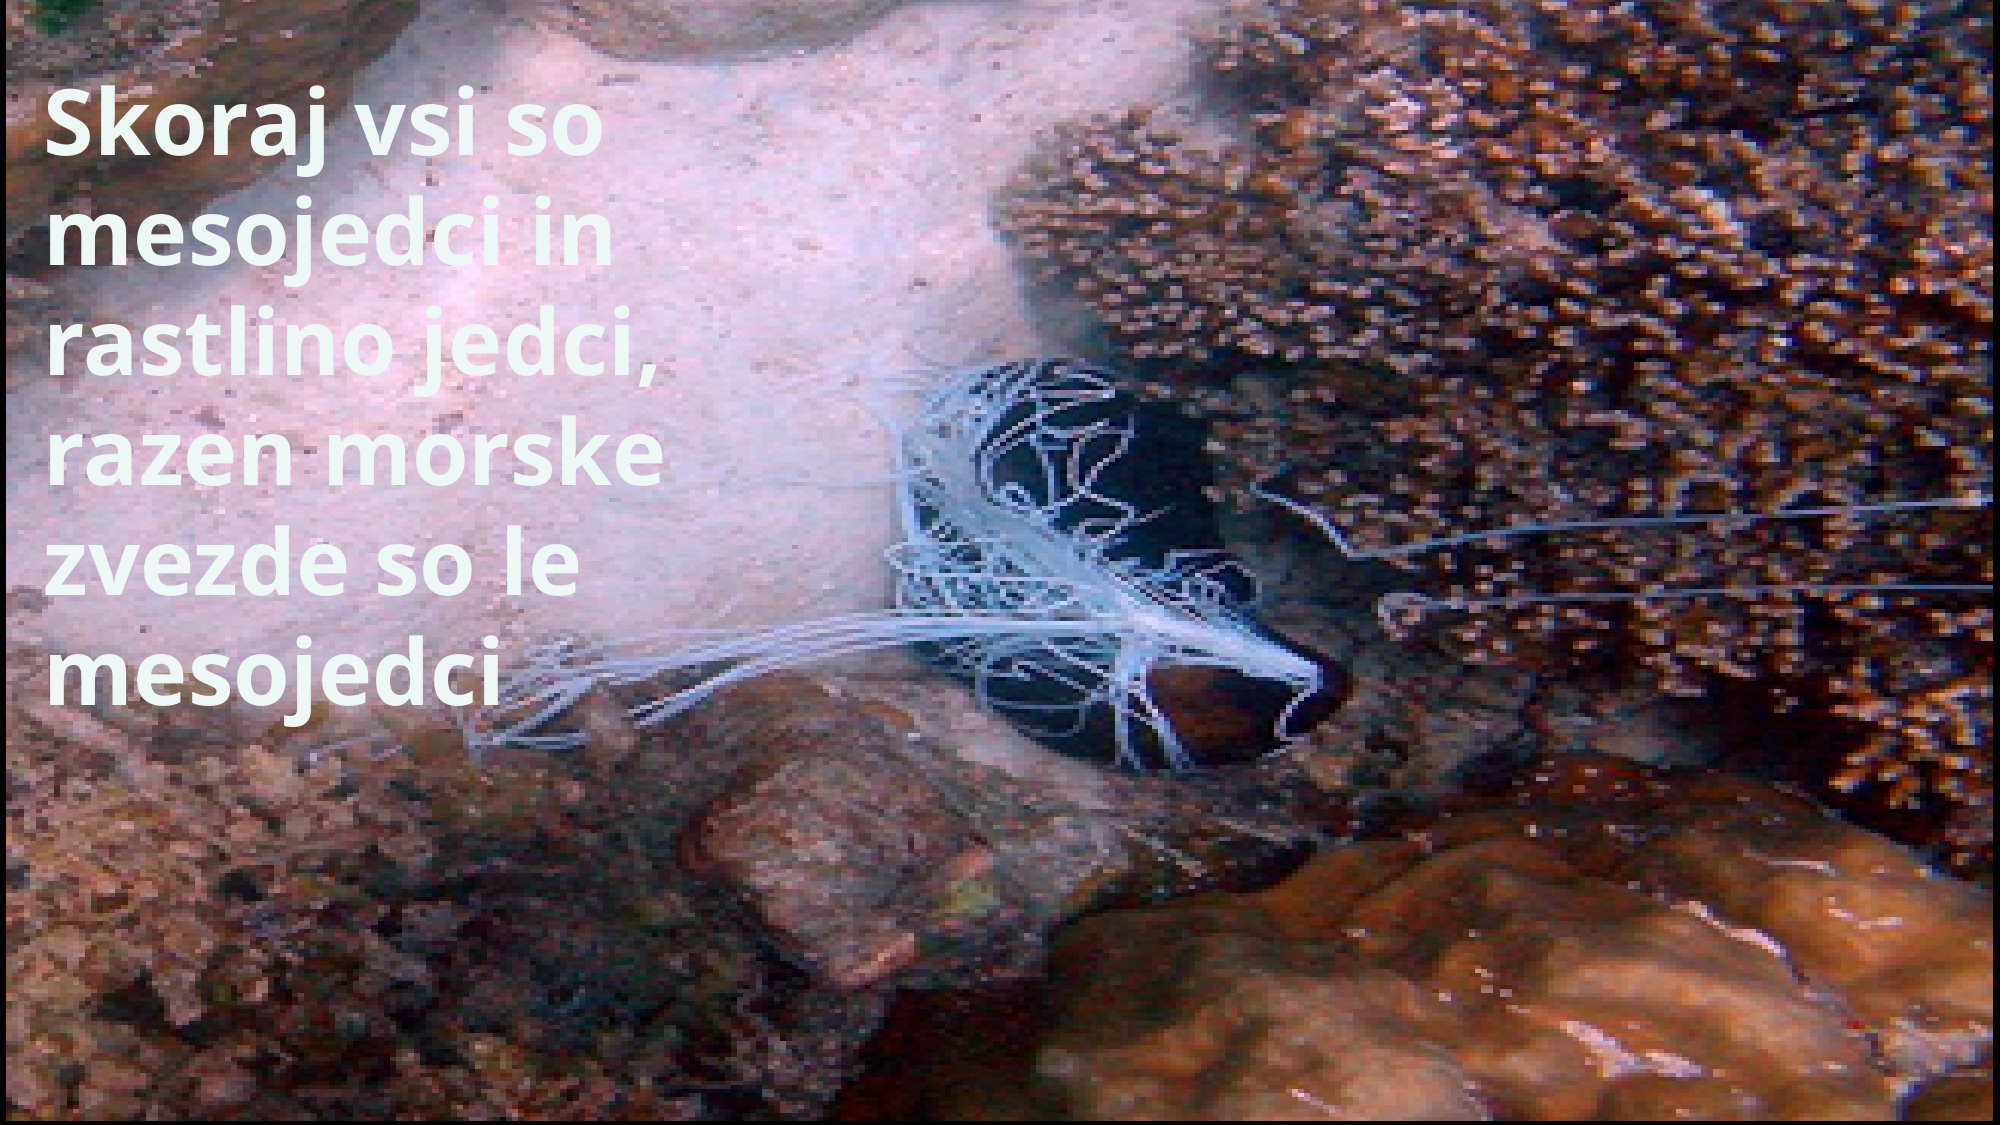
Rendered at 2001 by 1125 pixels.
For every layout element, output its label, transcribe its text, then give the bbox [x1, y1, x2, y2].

text_box Skoraj vsi so mesojedci in rastlino jedci, razen morske zvezde so le mesojedci [29, 56, 750, 732]
picture [0, 0, 2000, 1125]
